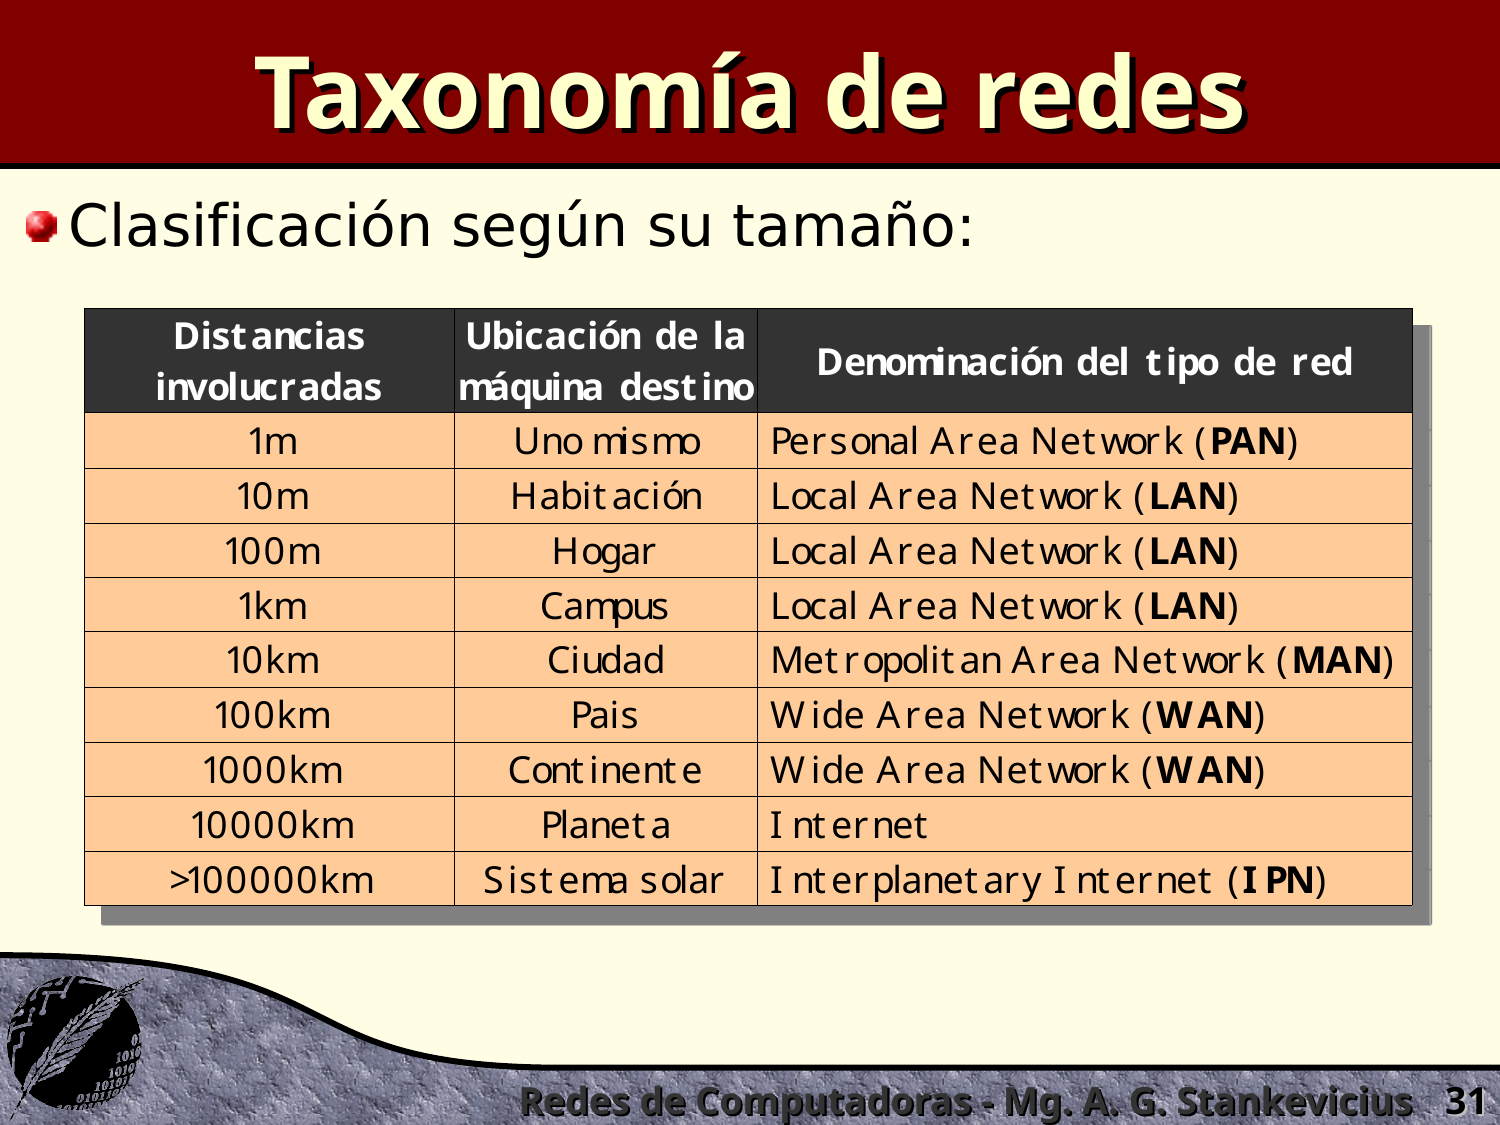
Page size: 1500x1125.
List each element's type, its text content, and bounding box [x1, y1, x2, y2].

picture [790, 1100, 795, 1110]
title Taxonomía de redes [15, 5, 1485, 160]
list Clasificación según su tamaño: [11, 192, 1486, 845]
chart [83, 307, 1500, 1068]
picture [0, 959, 1500, 1125]
picture [1047, 1100, 1054, 1110]
